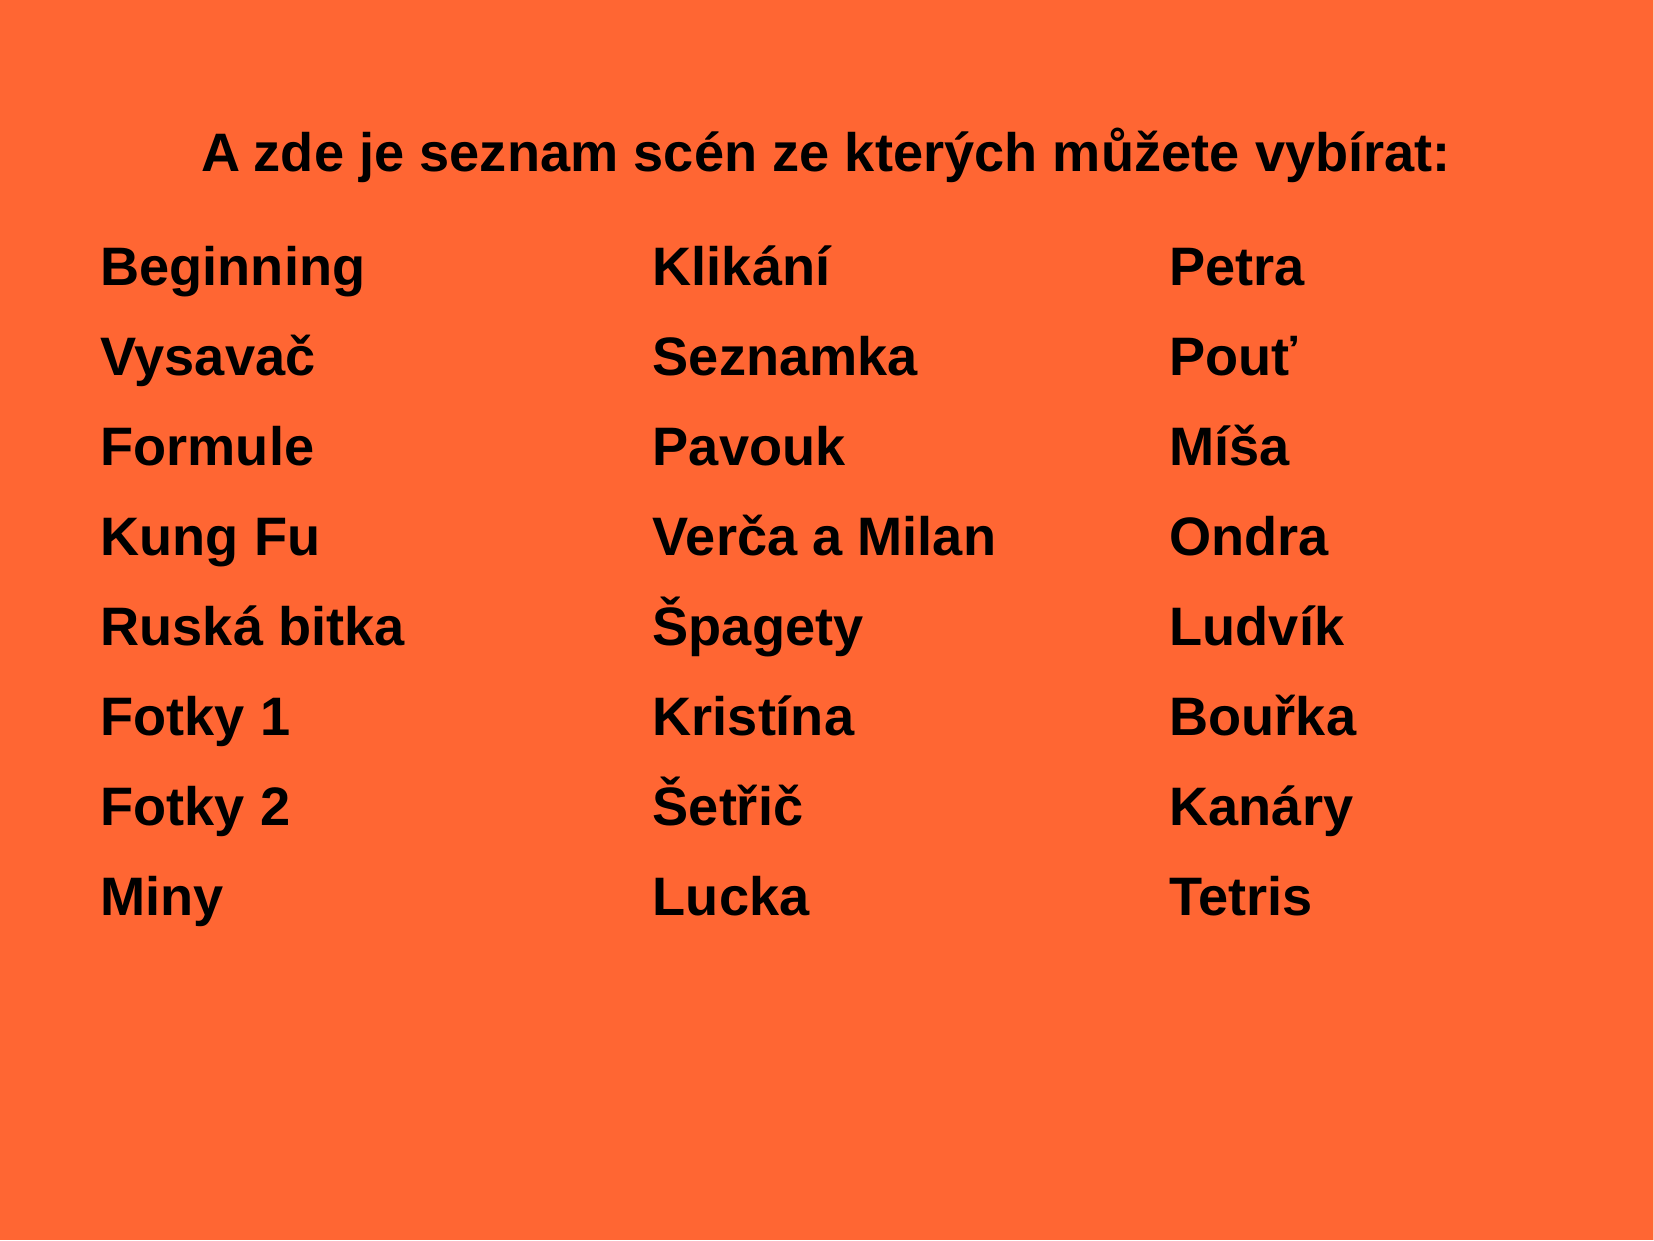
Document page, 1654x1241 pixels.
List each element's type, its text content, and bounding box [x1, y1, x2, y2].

list Petra Pouť Míša Ondra Ludvík Bouřka Kanáry Tetris [1151, 236, 1562, 1040]
list Beginning Vysavač Formule Kung Fu Ruská bitka Fotky 1 Fotky 2 Miny [82, 236, 562, 1213]
title A zde je seznam scén ze kterých můžete vybírat: [82, 49, 1571, 257]
list Klikání Seznamka Pavouk Verča a Milan Špagety Kristína Šetřič Lucka [634, 236, 1123, 1040]
